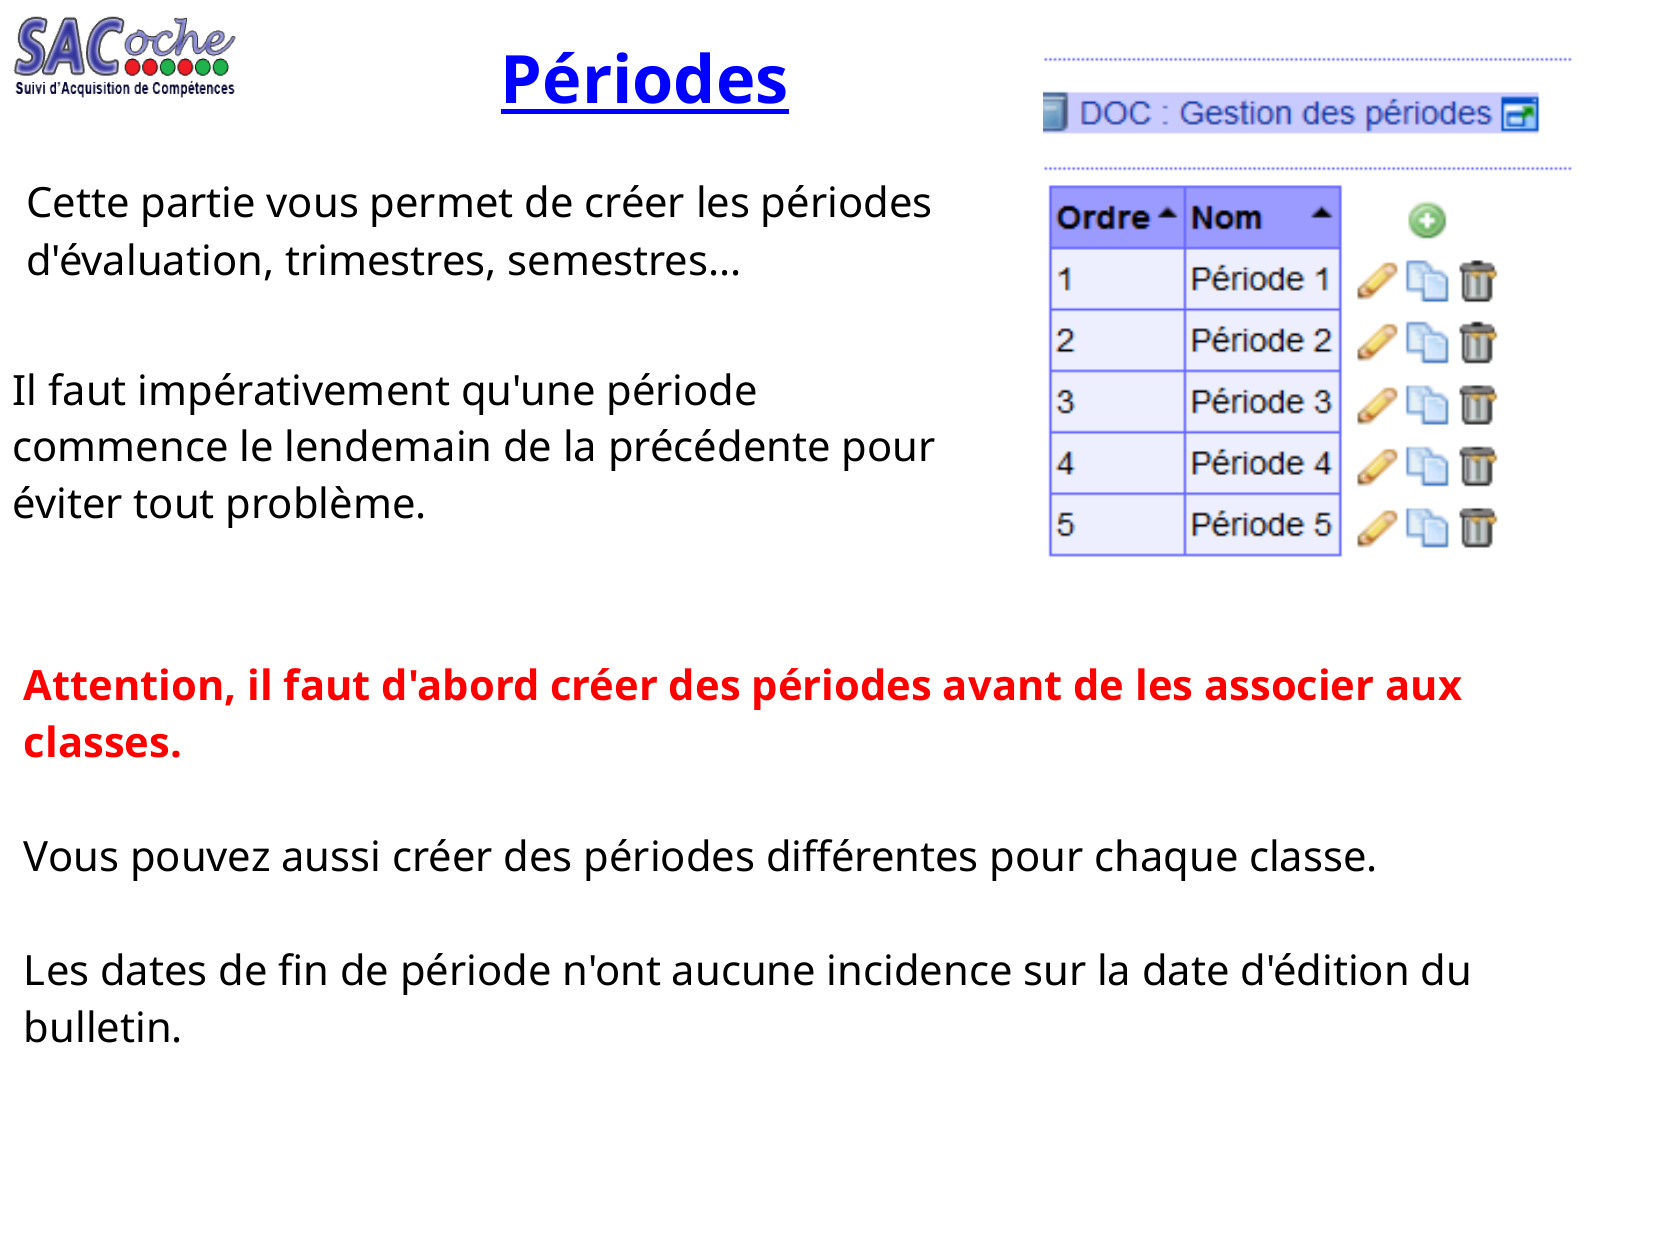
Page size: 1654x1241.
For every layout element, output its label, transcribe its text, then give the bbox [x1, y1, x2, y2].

text_box Attention, il faut d'abord créer des périodes avant de les associer aux classes. Vous pouvez aussi créer des périodes différentes pour chaque classe. Les dates de fin de période n'ont aucune incidence sur la date d'édition du bulletin. [9, 591, 1586, 1187]
picture [10, 13, 239, 99]
picture [1043, 43, 1574, 616]
title Périodes [500, 26, 883, 130]
text_box Il faut impérativement qu'une période commence le lendemain de la précédente pour éviter tout problème. [0, 352, 975, 542]
text_box Cette partie vous permet de créer les périodes d'évaluation, trimestres, semestres... [11, 165, 989, 297]
